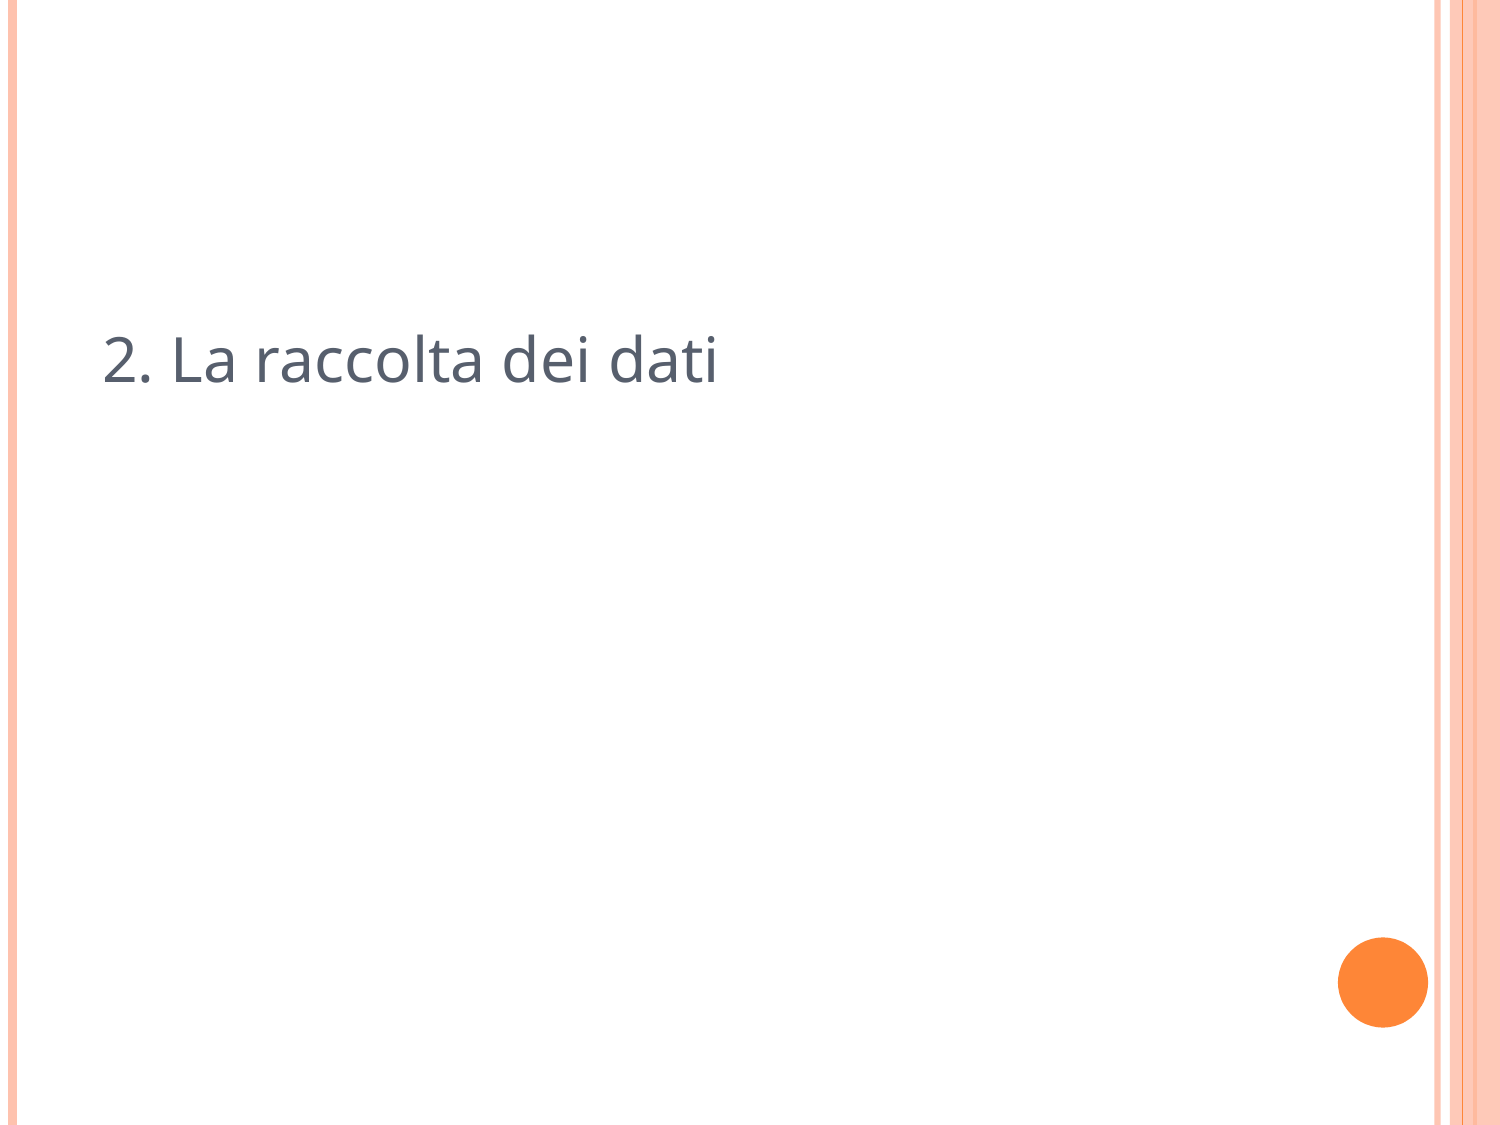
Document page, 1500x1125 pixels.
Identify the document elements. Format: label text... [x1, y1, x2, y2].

title 2. La raccolta dei dati [87, 312, 1363, 500]
